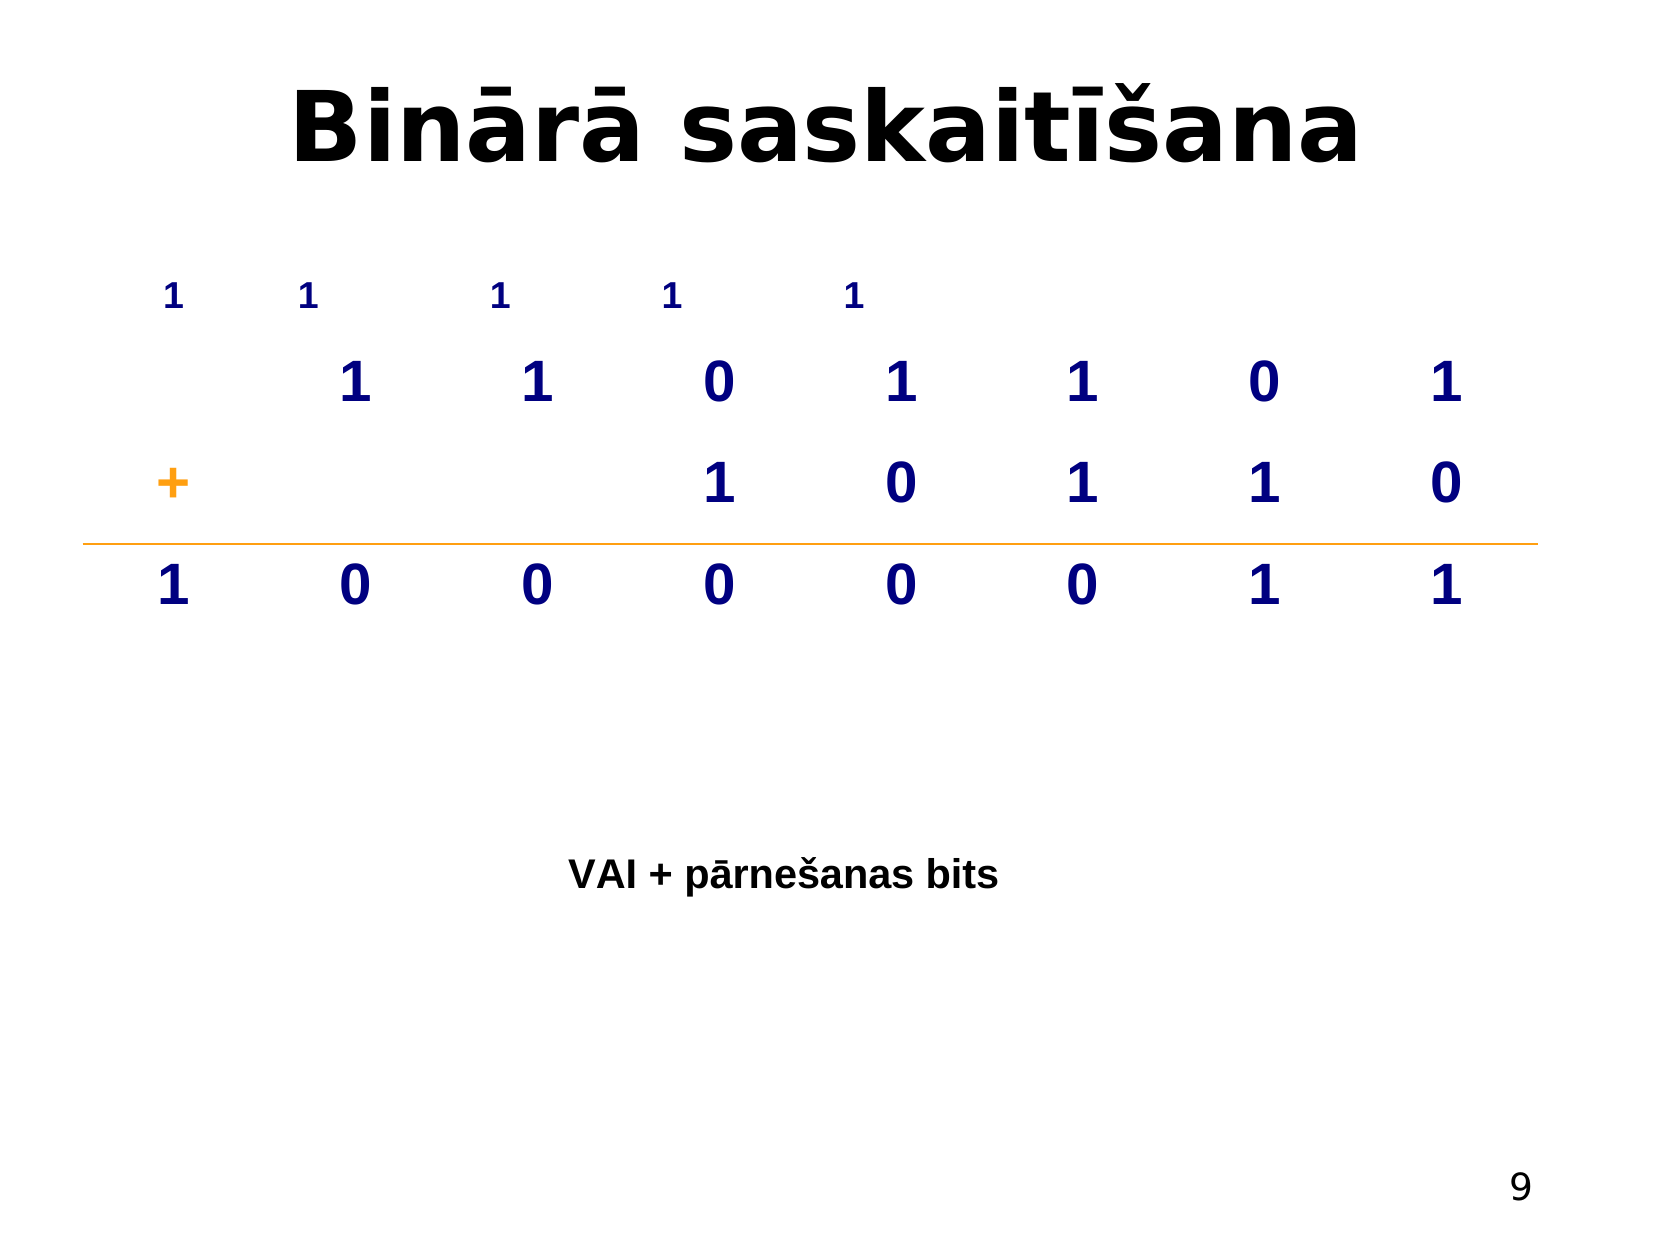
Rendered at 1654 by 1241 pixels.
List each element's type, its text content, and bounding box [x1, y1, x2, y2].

table_cell 1 [992, 341, 1174, 442]
table_header 1 [83, 225, 265, 341]
table_header [992, 225, 1174, 341]
table_cell 0 [265, 545, 446, 645]
table_cell 1 [446, 341, 628, 442]
table_cell 0 [446, 545, 628, 645]
table_cell 1 [1356, 545, 1538, 645]
table_cell [83, 341, 265, 442]
table_cell 1 [83, 545, 265, 645]
table_cell 1 [265, 341, 446, 442]
table_cell 1 [628, 442, 810, 543]
table_cell 0 [628, 341, 810, 442]
table_header 1 [265, 225, 446, 341]
table_cell 0 [1174, 341, 1356, 442]
table_header 1 [810, 225, 992, 341]
table_header [1174, 225, 1356, 341]
table_cell 0 [628, 545, 810, 645]
table_cell [446, 442, 628, 543]
table_cell 0 [810, 545, 992, 645]
table_cell 0 [810, 442, 992, 543]
table_cell 1 [810, 341, 992, 442]
table_cell 1 [1174, 442, 1356, 543]
table_header 1 [628, 225, 810, 341]
table_header [1356, 225, 1538, 341]
table_cell 1 [1356, 341, 1538, 442]
table_cell 0 [1356, 442, 1538, 543]
table_header 1 [446, 225, 628, 341]
title Binārā saskaitīšana [82, 49, 1571, 195]
text_box VAI + pārnešanas bits [553, 839, 1172, 967]
table_cell + [83, 442, 265, 543]
table_cell [265, 442, 446, 543]
table_cell 1 [1174, 545, 1356, 645]
table_cell 0 [992, 545, 1174, 645]
table_cell 1 [992, 442, 1174, 543]
